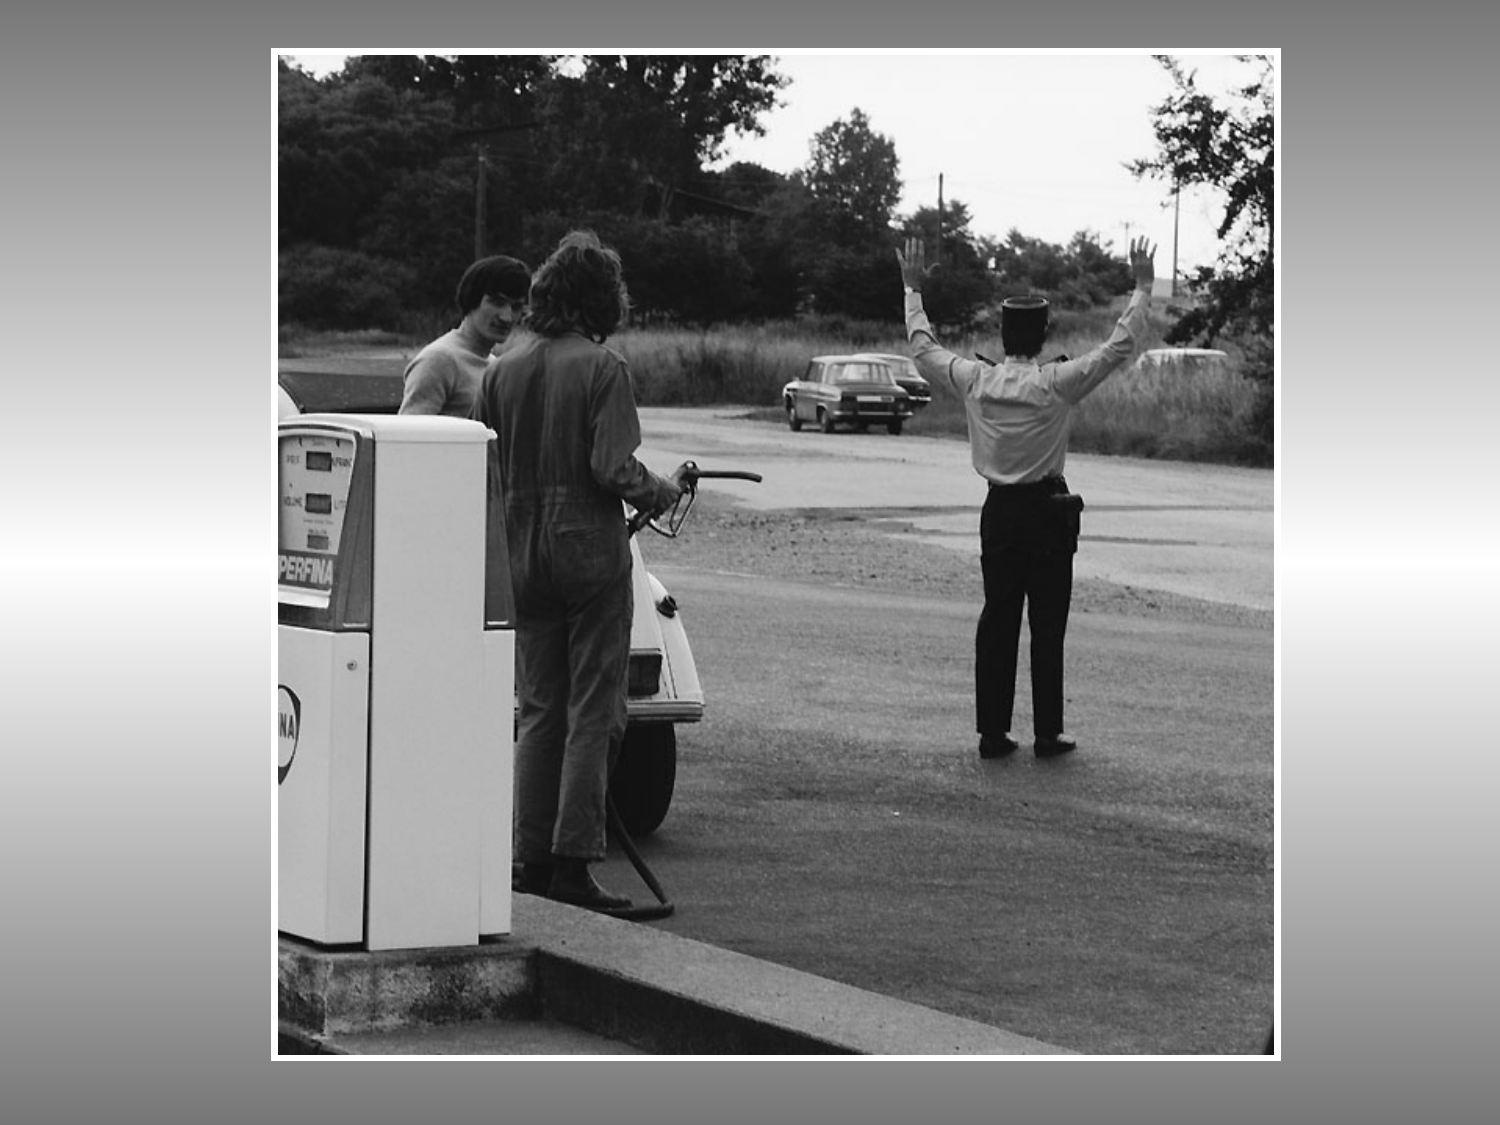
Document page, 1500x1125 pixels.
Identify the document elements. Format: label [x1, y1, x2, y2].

picture [277, 54, 1275, 1055]
